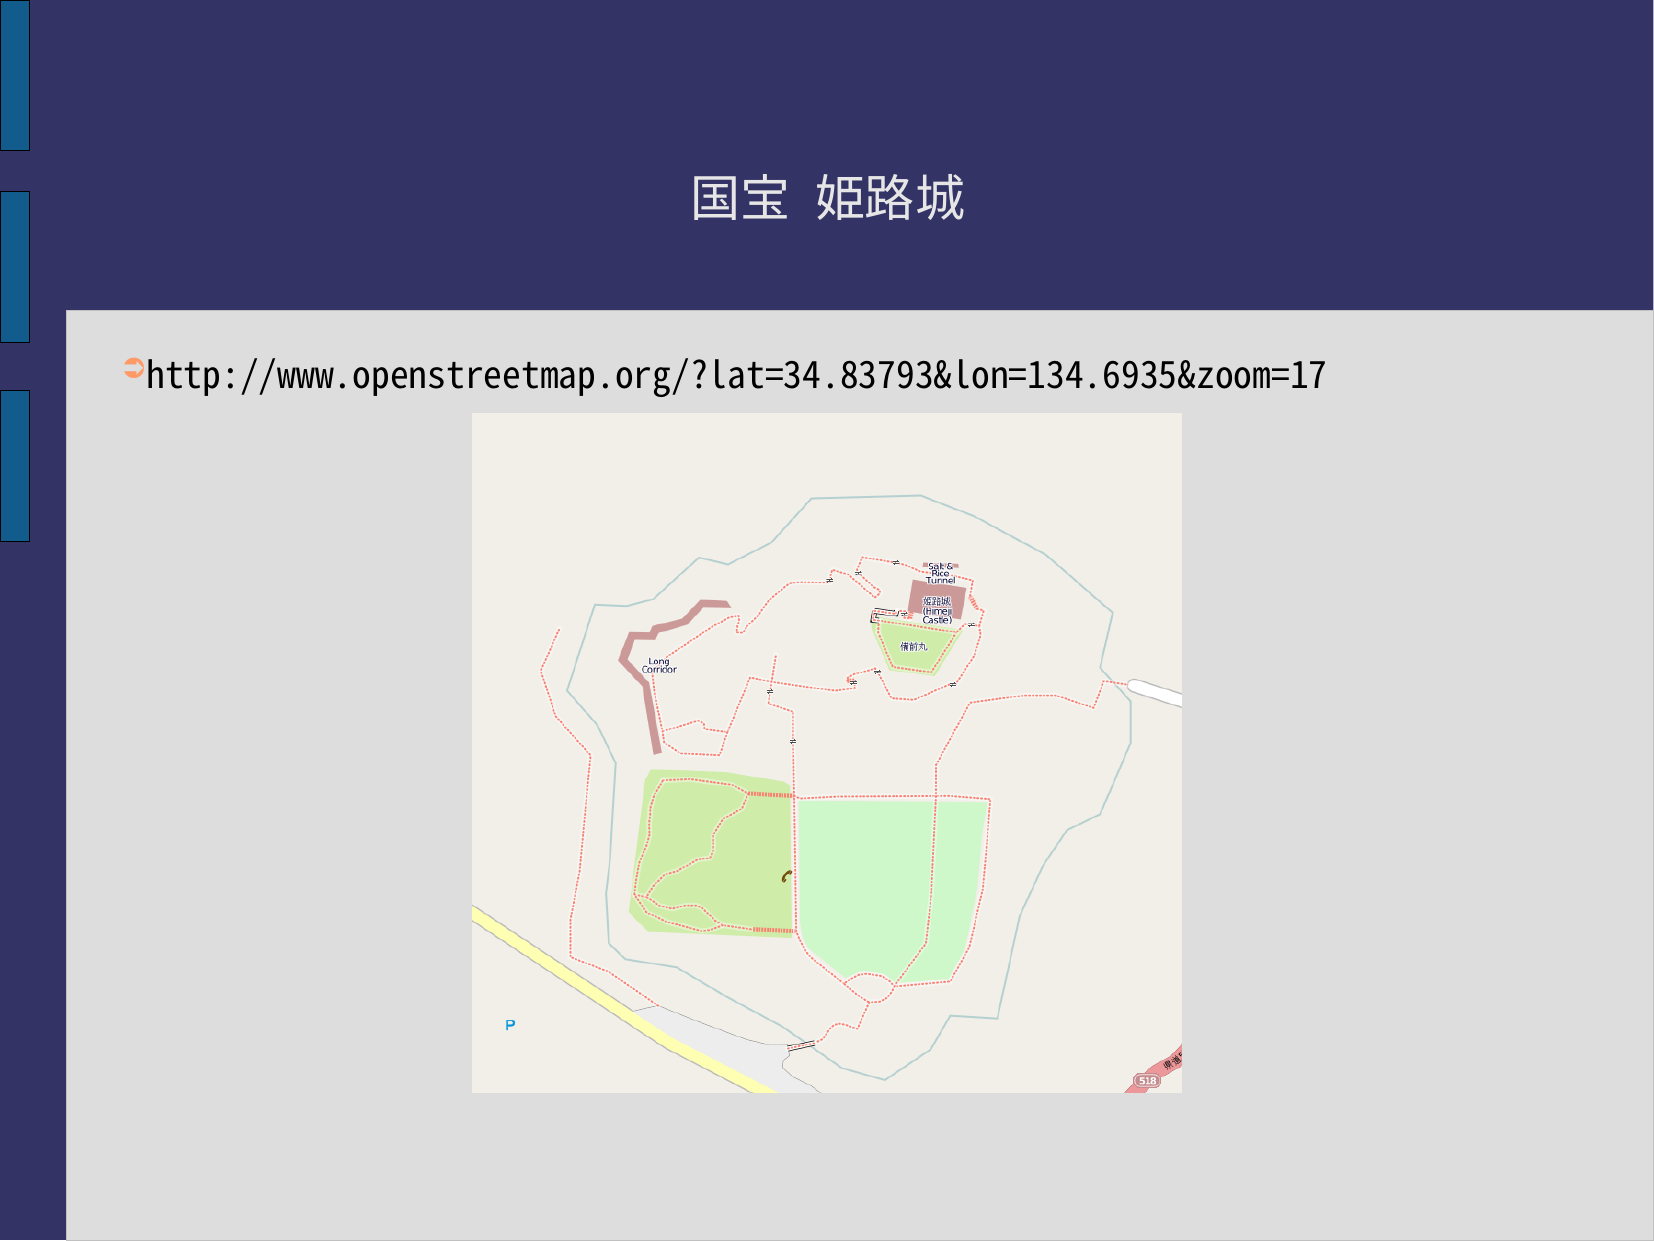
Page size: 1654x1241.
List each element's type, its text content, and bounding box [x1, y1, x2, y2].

list http://www.openstreetmap.org/?lat=34.83793&lon=134.6935&zoom=17 [121, 344, 1534, 1127]
title 国宝 姫路城 [121, 91, 1534, 299]
picture [472, 413, 1182, 1093]
